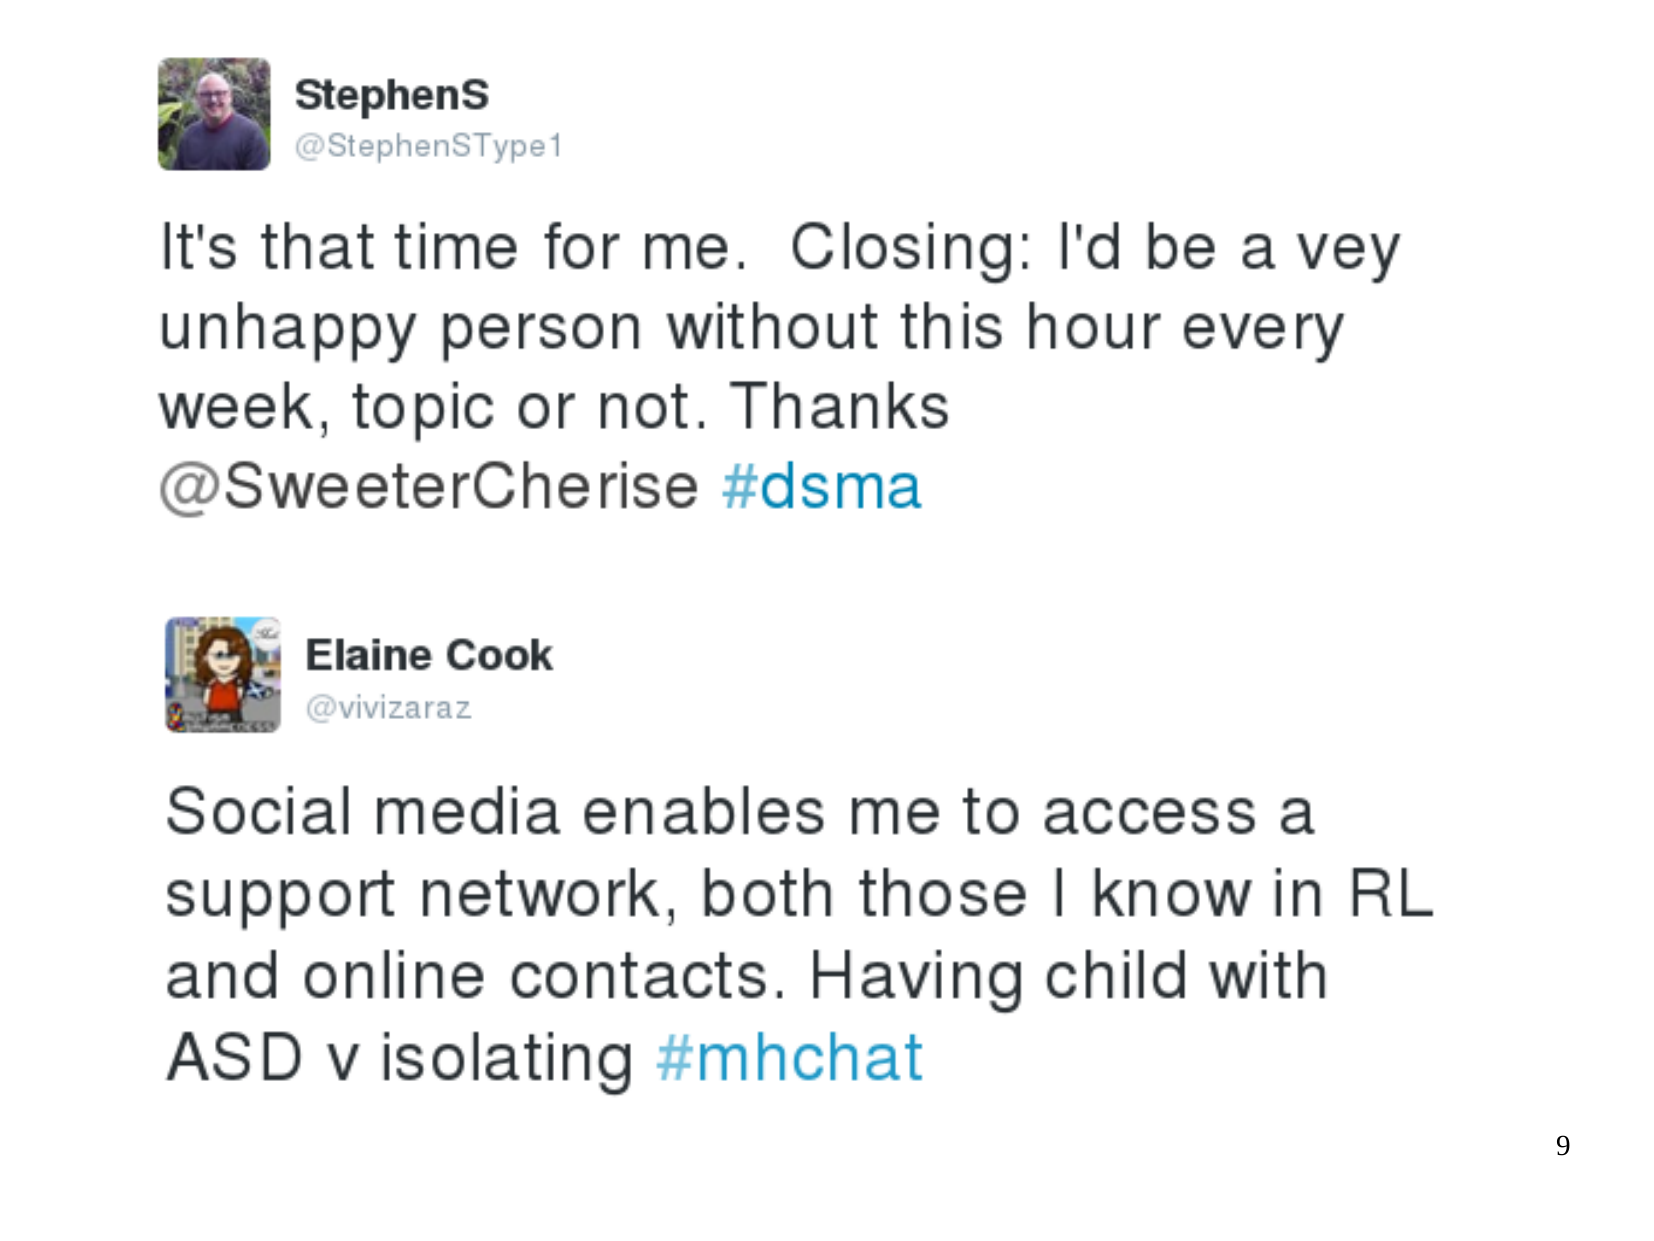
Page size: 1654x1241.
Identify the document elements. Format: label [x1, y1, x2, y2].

picture [140, 35, 1412, 544]
picture [149, 608, 1530, 1105]
